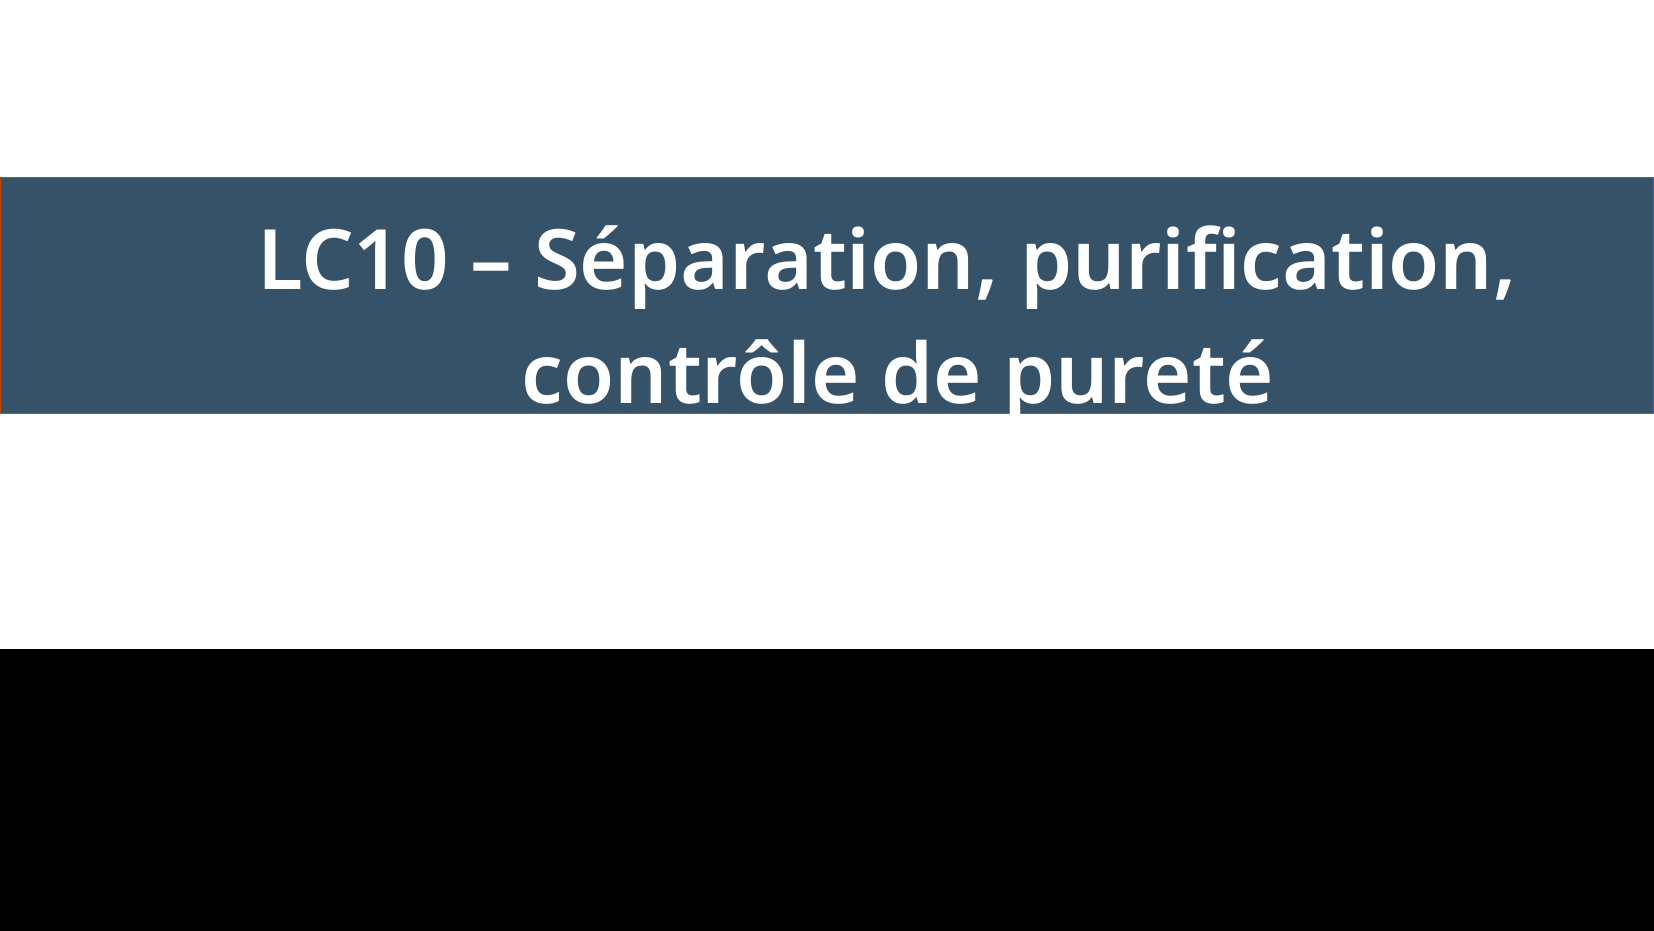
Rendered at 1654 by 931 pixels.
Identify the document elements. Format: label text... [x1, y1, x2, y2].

text_box LC10 – Séparation, purification, contrôle de pureté [242, 193, 1412, 400]
text_box [0, 649, 1654, 931]
text_box [1412, 252, 1424, 281]
text_box [0, 177, 1654, 414]
